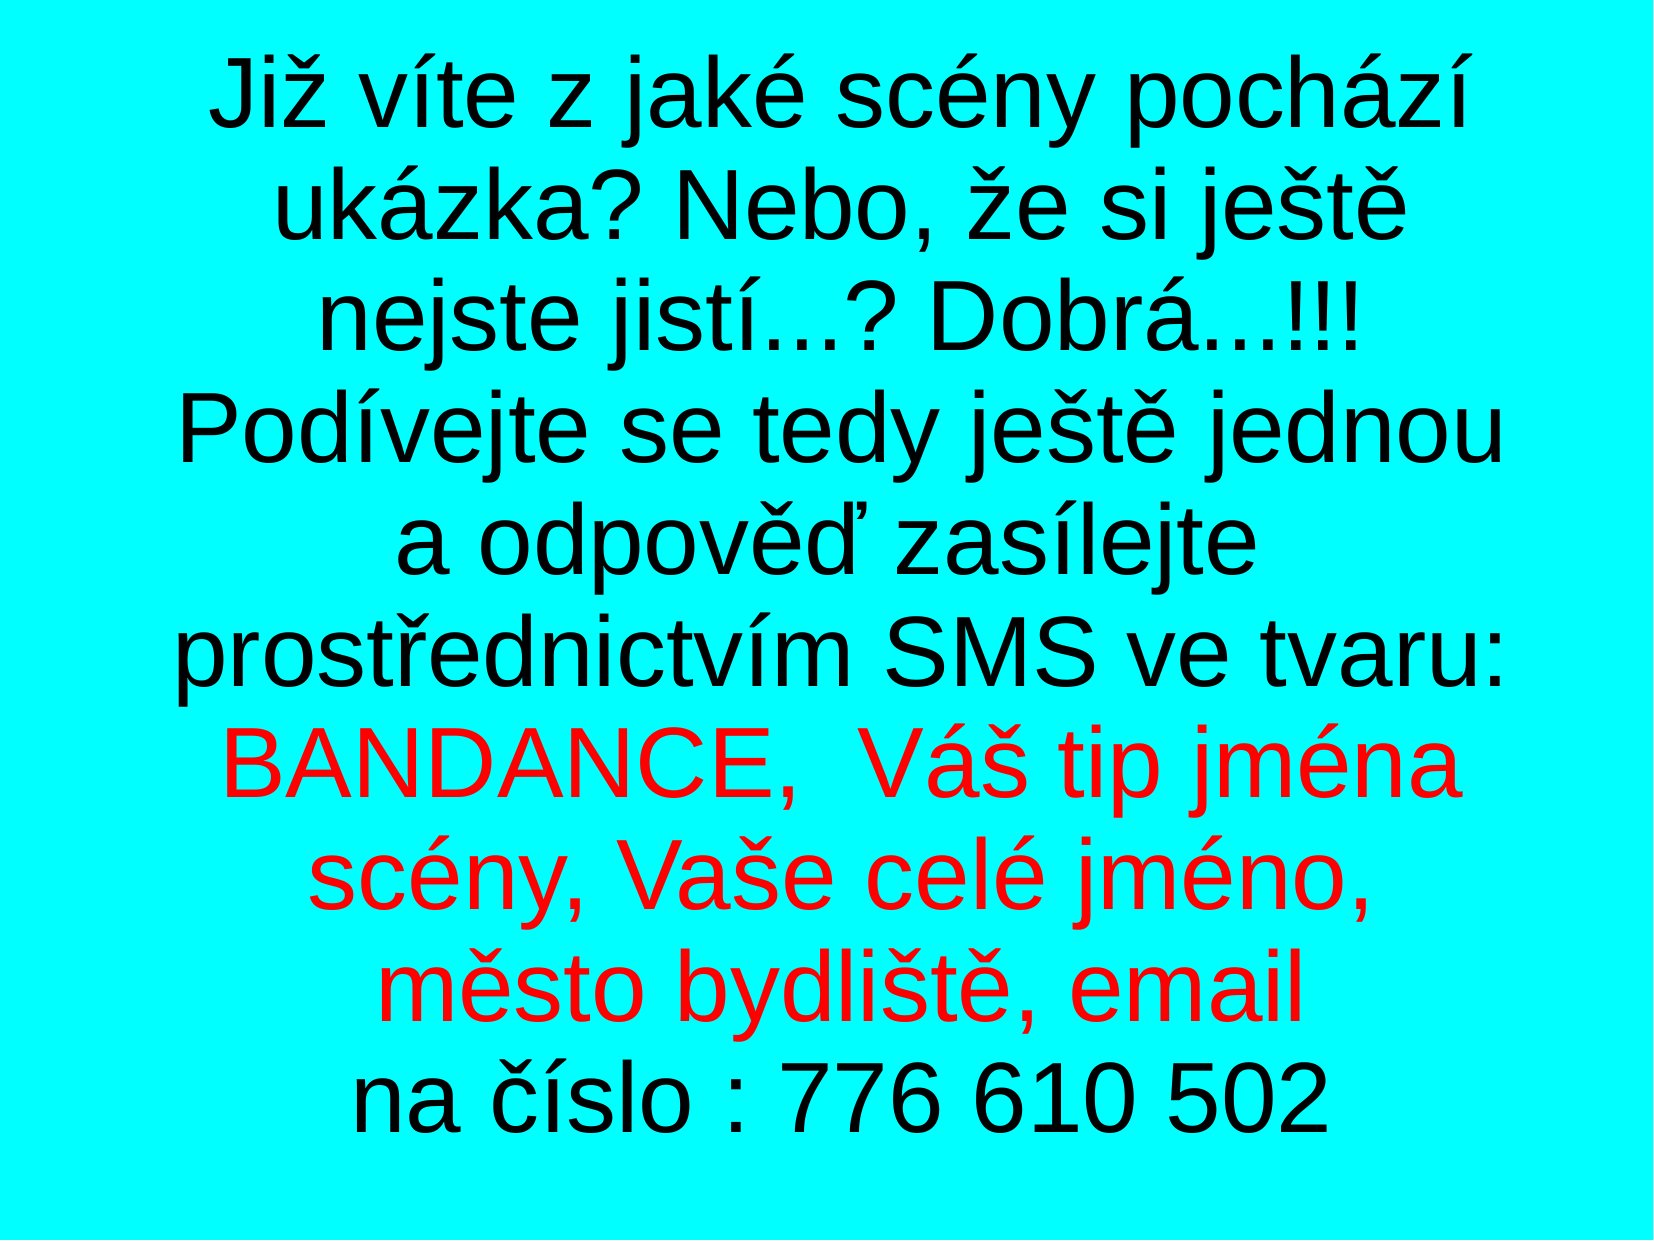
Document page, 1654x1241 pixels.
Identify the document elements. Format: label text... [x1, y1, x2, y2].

text_box Již víte z jaké scény pochází ukázka? Nebo, že si ještě nejste jistí...? Dobrá...!!! Podívejte se tedy ještě jednou a odpověď zasílejte prostřednictvím SMS ve tvaru: BANDANCE, Váš tip jména scény, Vaše celé jméno, město bydliště, email na číslo : 776 610 502 [147, 29, 1536, 1241]
